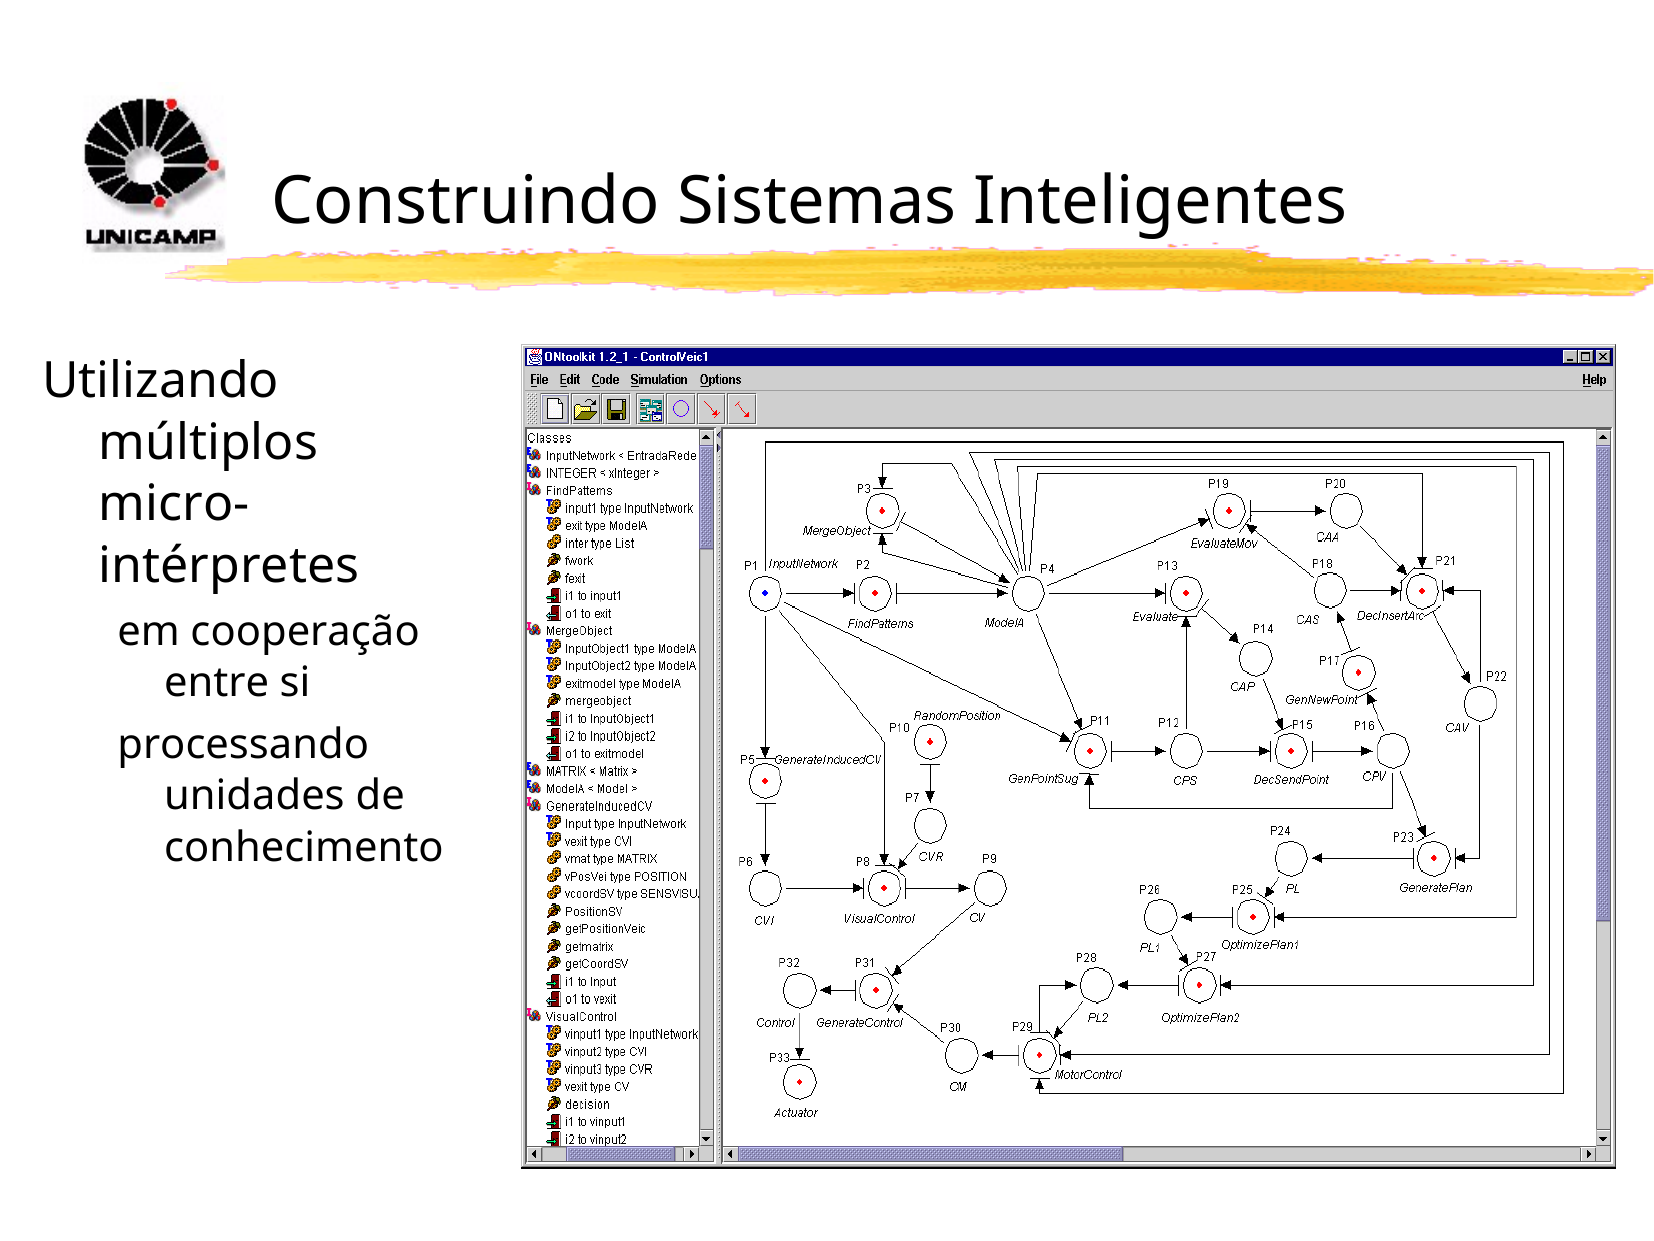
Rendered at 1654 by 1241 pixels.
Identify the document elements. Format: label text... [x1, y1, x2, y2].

title Construindo Sistemas Inteligentes [257, 41, 1580, 248]
list Utilizando múltiplos micro-intérpretes em cooperação entre si processando unidades de conhecimento [27, 340, 484, 1101]
picture [521, 344, 1616, 1169]
picture [82, 82, 1654, 308]
